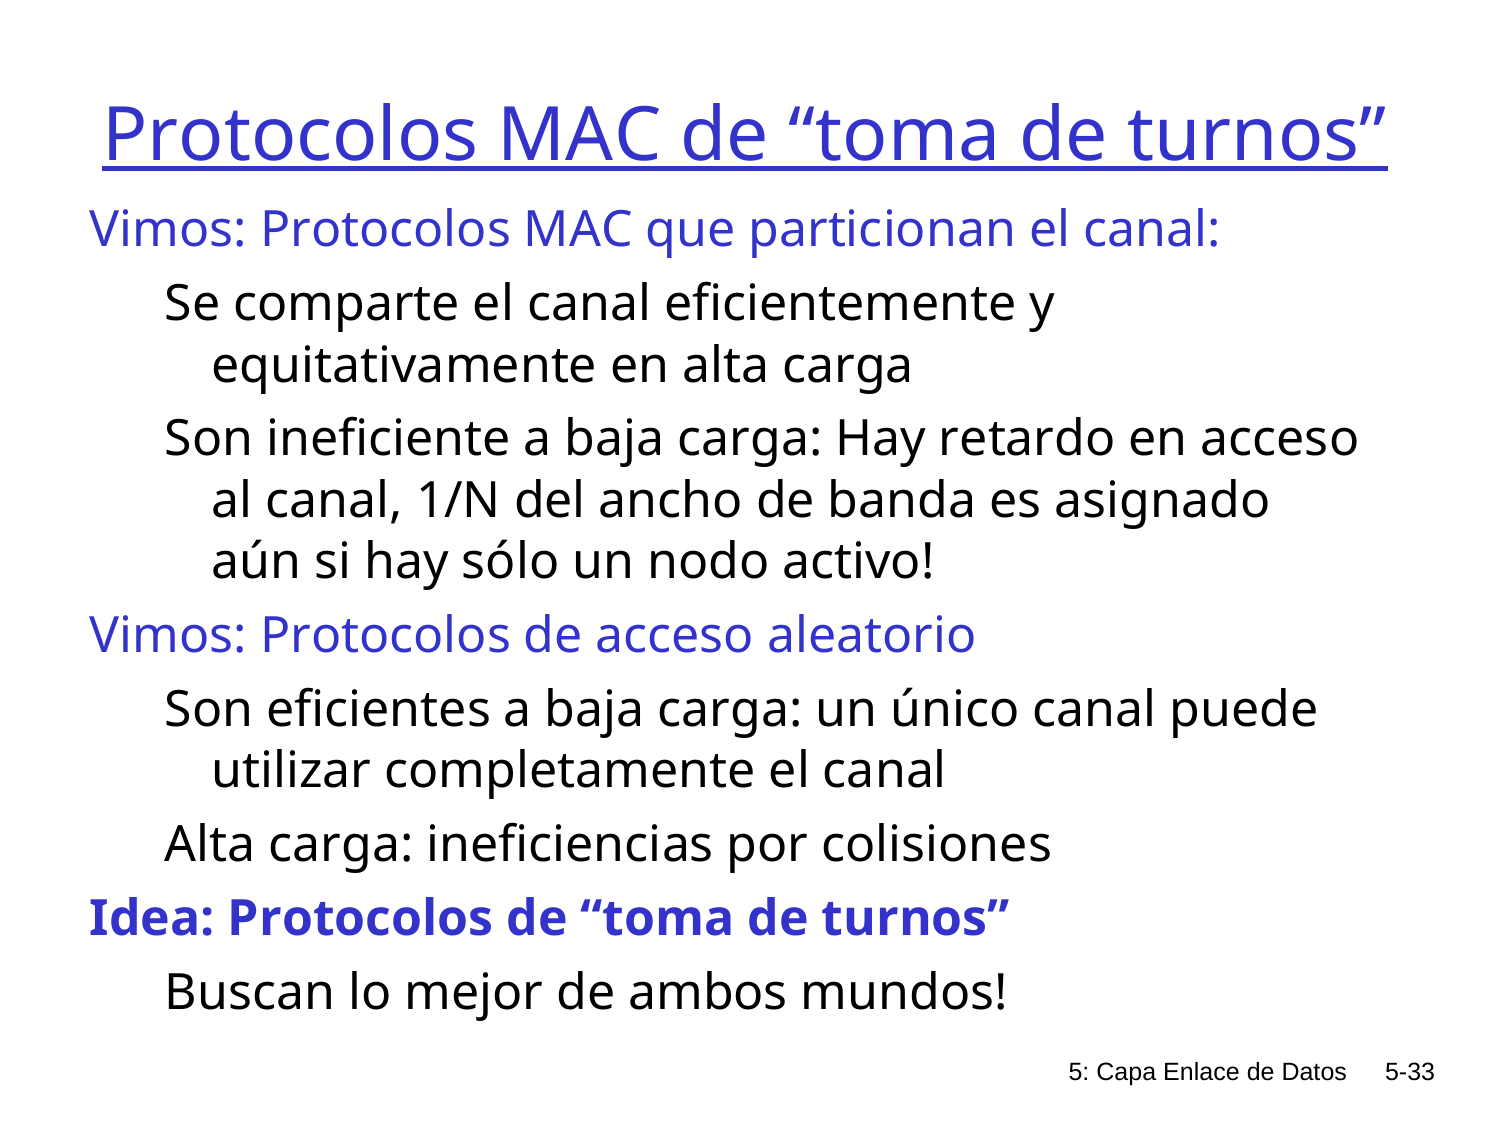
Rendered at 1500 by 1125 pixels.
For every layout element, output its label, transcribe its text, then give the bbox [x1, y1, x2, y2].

title Protocolos MAC de “toma de turnos” [87, 37, 1423, 225]
list Vimos: Protocolos MAC que particionan el canal: Se comparte el canal eficientemente y equitativamente en alta carga Son ineficiente a baja carga: Hay retardo en acceso al canal, 1/N del ancho de banda es asignado aún si hay sólo un nodo activo! Vimos: Protocolos de acceso aleatorio Son eficientes a baja carga: un único canal puede utilizar completamente el canal Alta carga: ineficiencias por colisiones Idea: Protocolos de “toma de turnos” Buscan lo mejor de ambos mundos! [75, 189, 1388, 1051]
